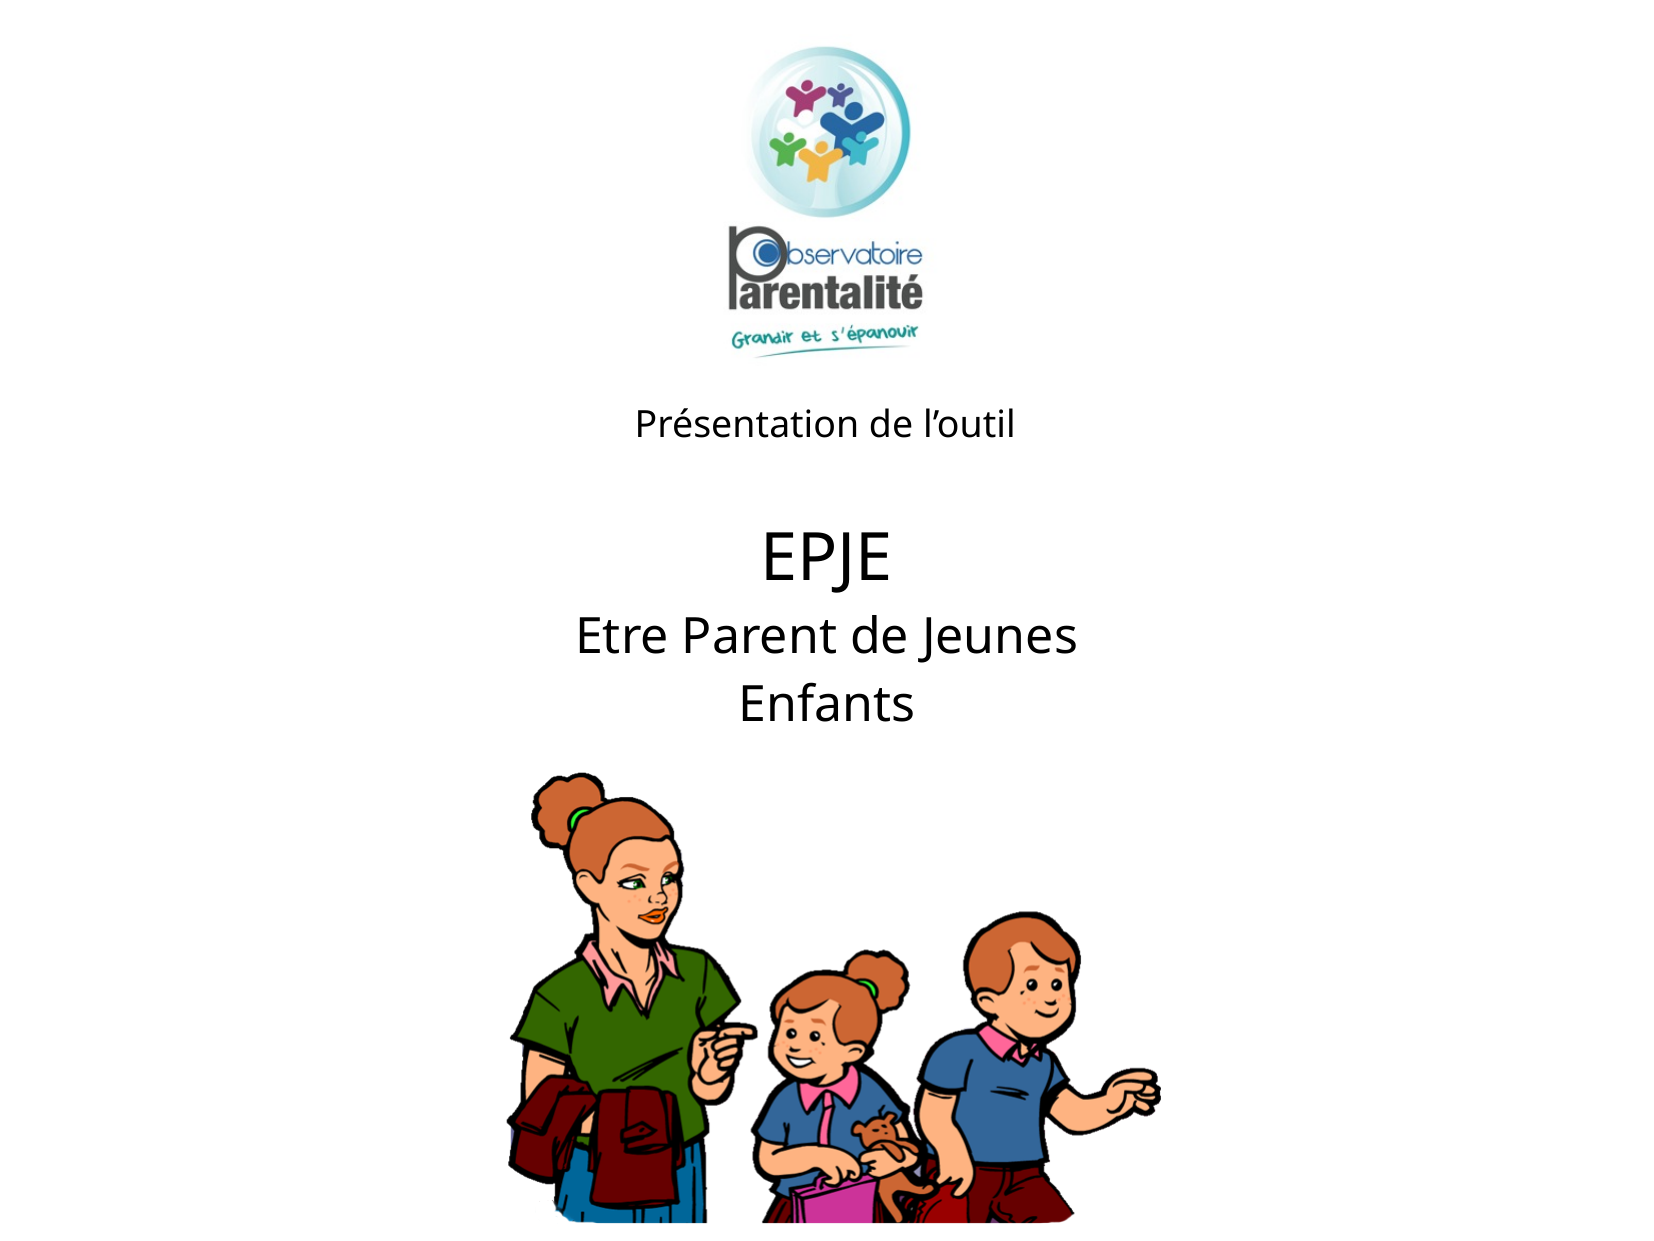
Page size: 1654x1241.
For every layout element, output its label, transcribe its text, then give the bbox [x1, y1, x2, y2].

picture [447, 758, 1179, 1234]
text_box EPJE Etre Parent de Jeunes Enfants [466, 501, 1188, 715]
picture [698, 34, 953, 372]
text_box Présentation de l’outil [0, 390, 1653, 452]
